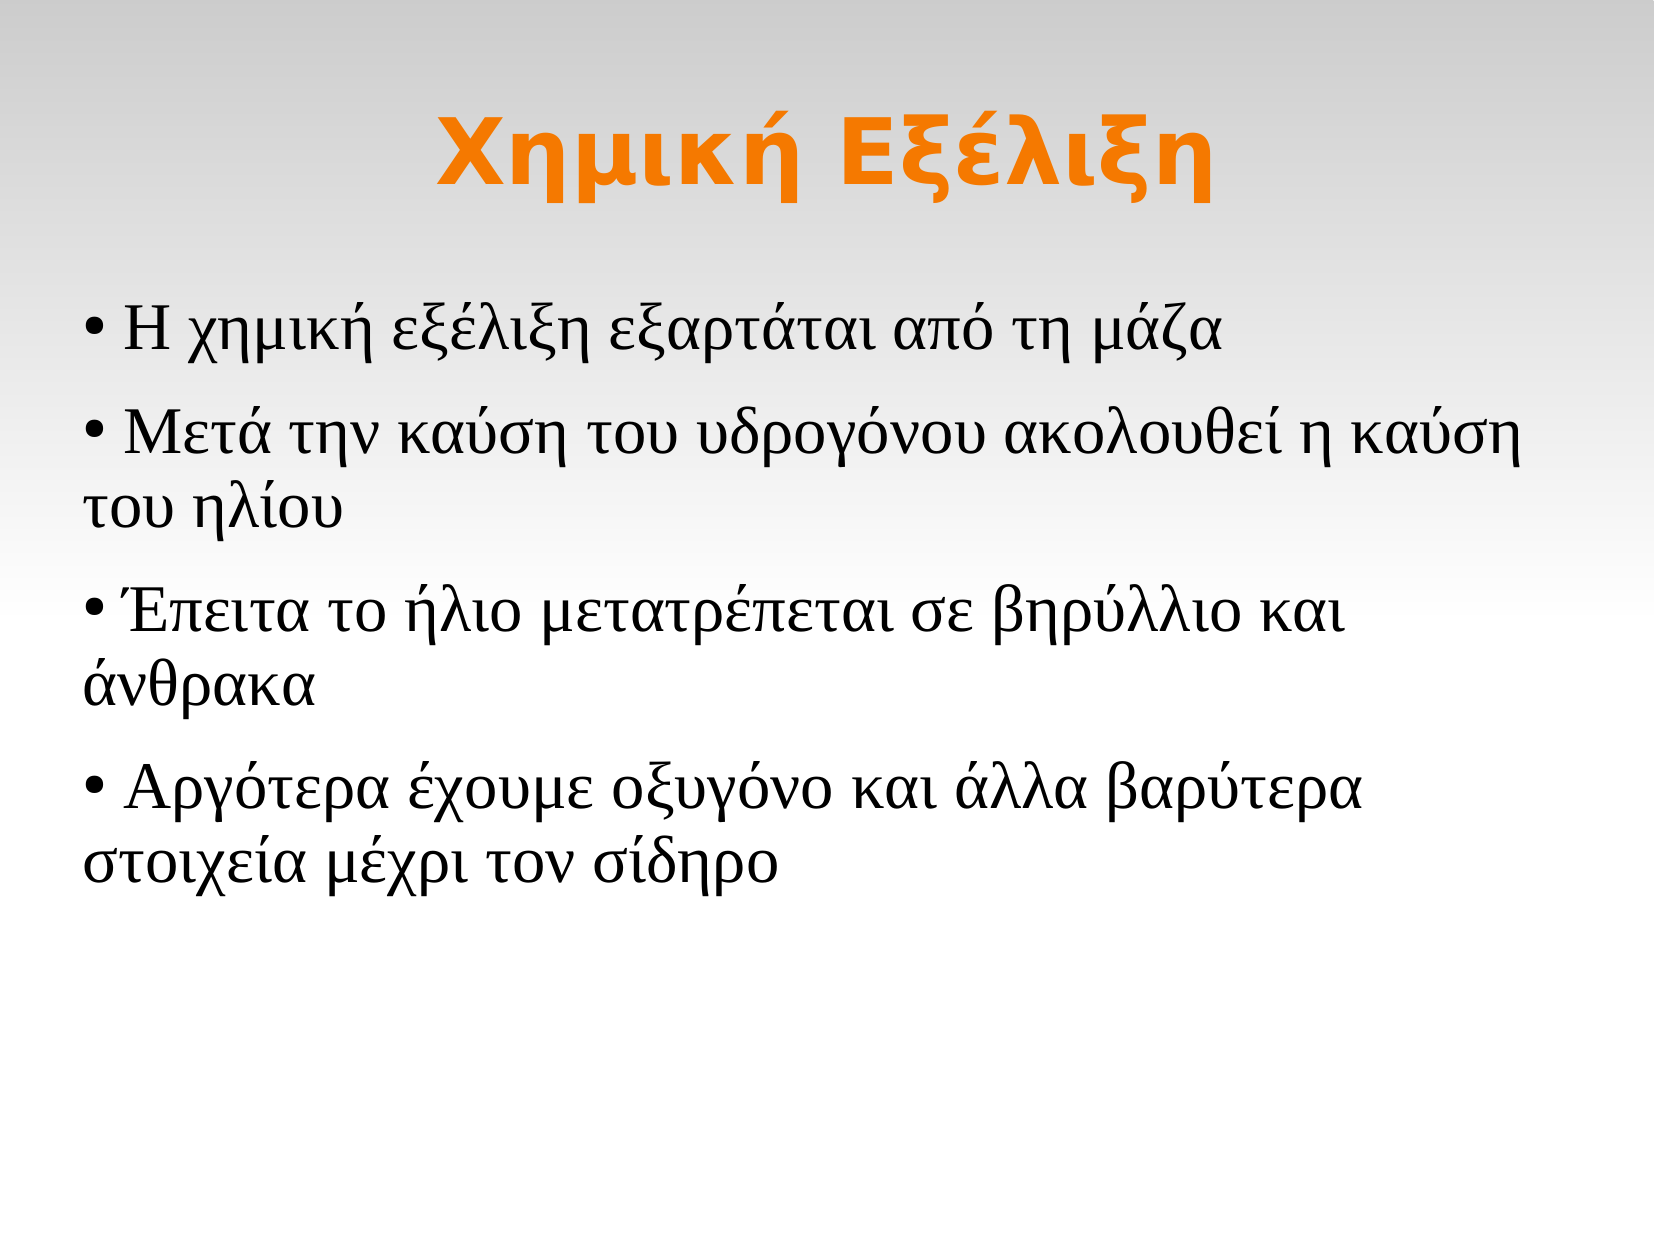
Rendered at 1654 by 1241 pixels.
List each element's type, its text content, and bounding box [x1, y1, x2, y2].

title Χημική Εξέλιξη [82, 49, 1571, 257]
list Η χημική εξέλιξη εξαρτάται από τη μάζα Μετά την καύση του υδρογόνου ακολουθεί η καύση του ηλίου Έπειτα το ήλιο μετατρέπεται σε βηρύλλιο και άνθρακα Αργότερα έχουμε οξυγόνο και άλλα βαρύτερα στοιχεία μέχρι τον σίδηρο [82, 290, 1571, 1109]
